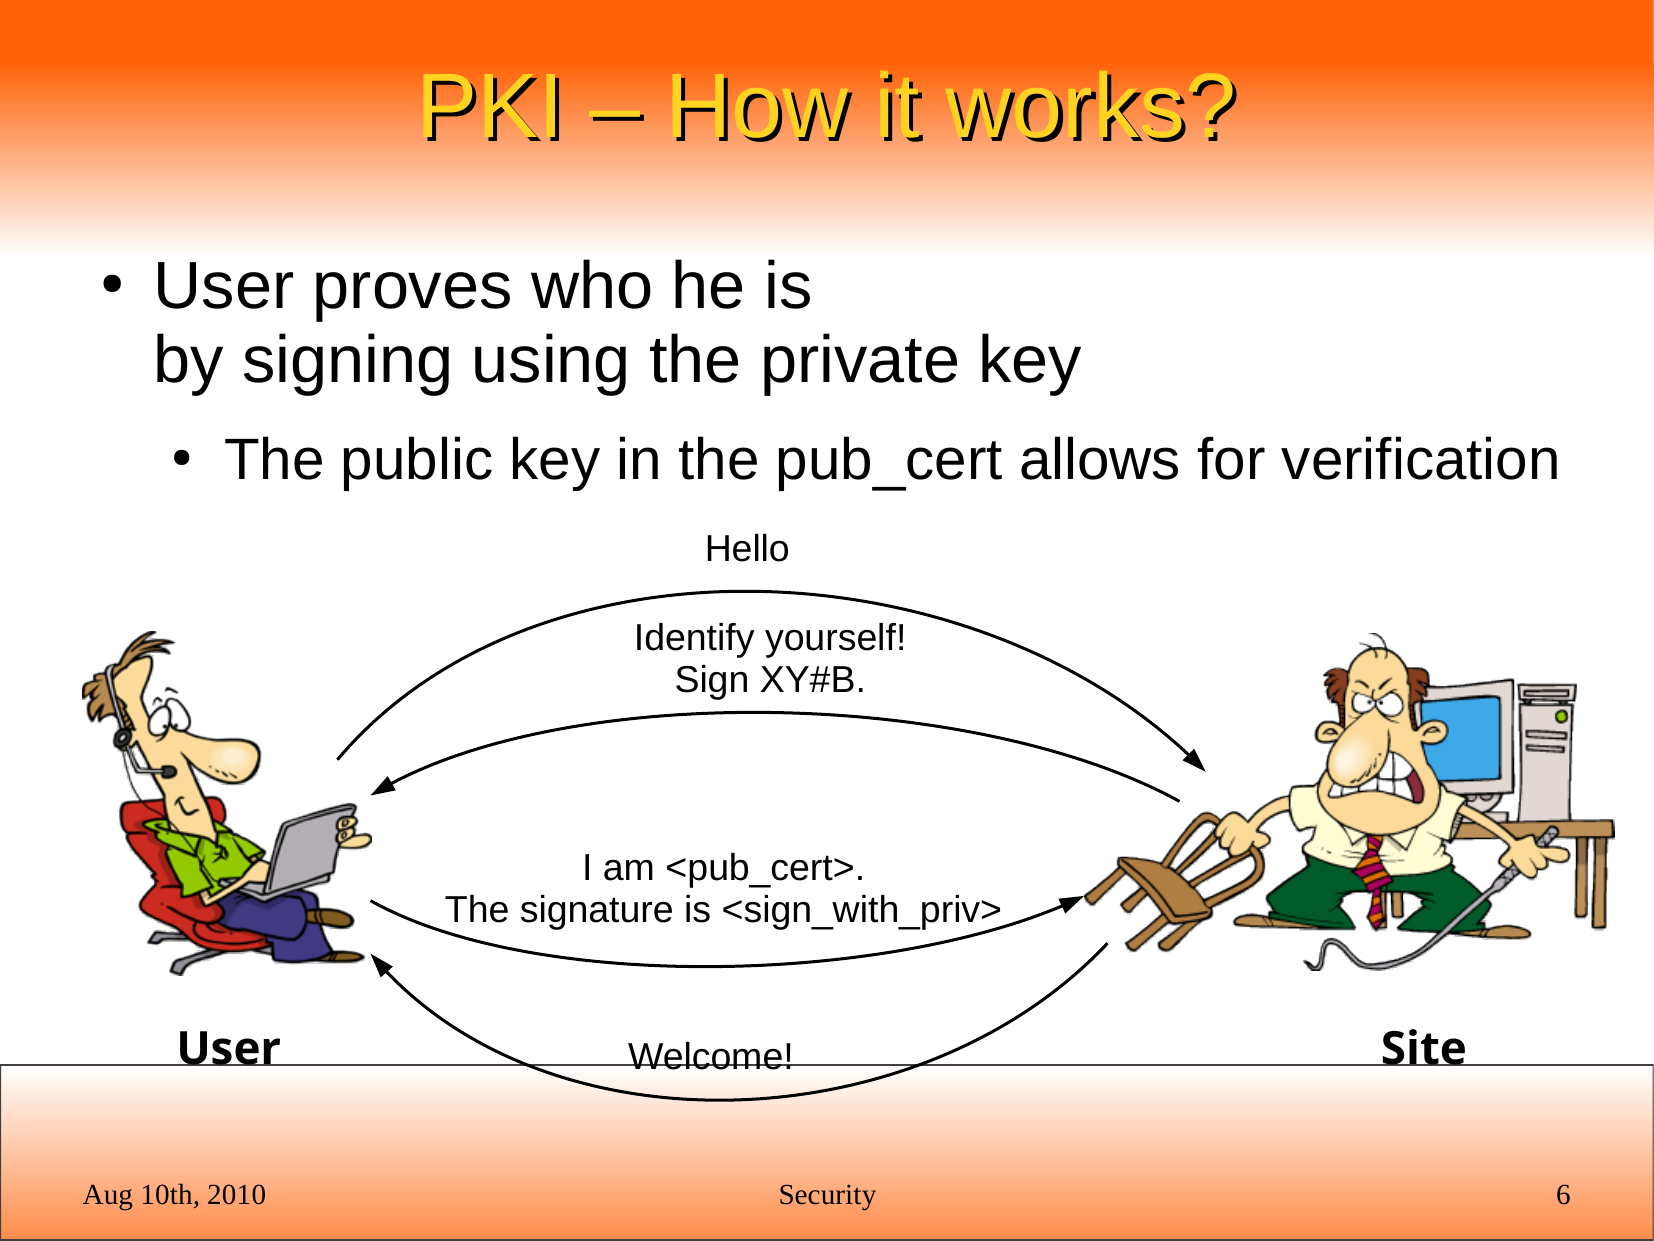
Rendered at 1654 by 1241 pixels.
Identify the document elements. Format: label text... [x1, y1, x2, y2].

text_box I am <pub_cert>. The signature is <sign_with_priv> [430, 838, 1018, 947]
text_box Site [1366, 1008, 1490, 1083]
list User proves who he is by signing using the private key The public key in the pub_cert allows for verification [82, 247, 1571, 1109]
text_box User [161, 1007, 297, 1083]
picture [1571, 633, 1615, 971]
text_box Welcome! [613, 1027, 809, 1090]
title PKI – How it works? [82, 2, 1571, 210]
